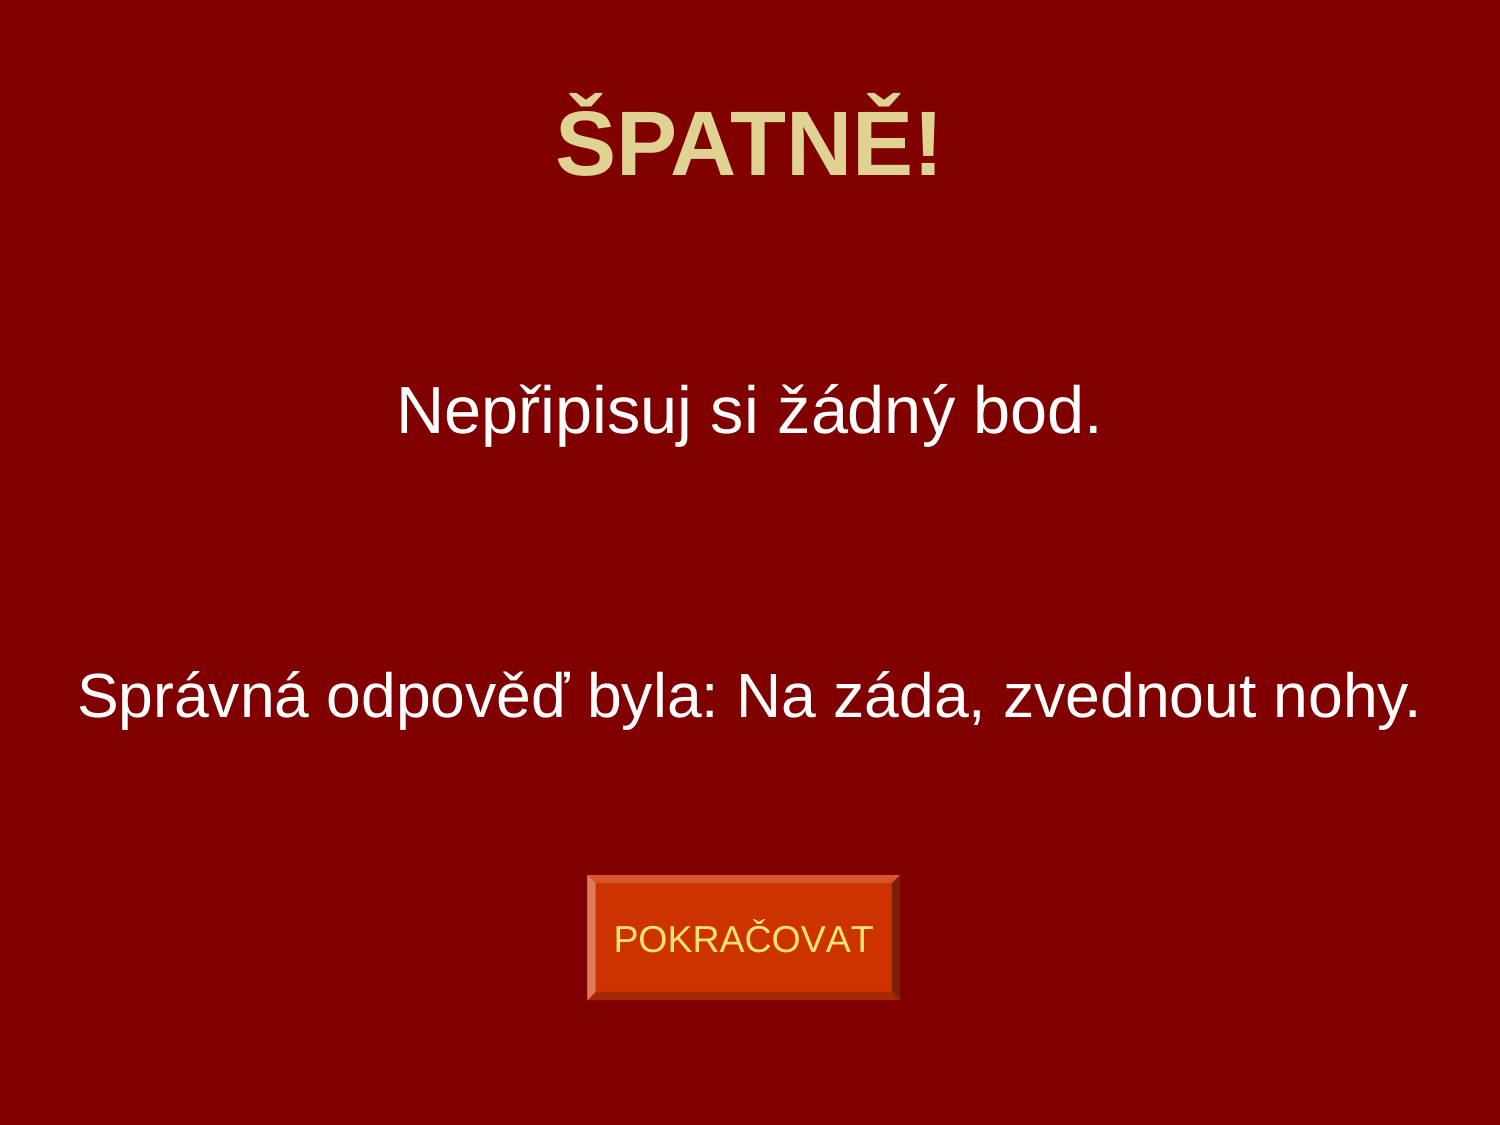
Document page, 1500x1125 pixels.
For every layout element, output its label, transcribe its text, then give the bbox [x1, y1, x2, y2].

title ŠPATNĚ! [75, 45, 1426, 233]
text_box POKRAČOVAT [596, 884, 891, 991]
list Nepřipisuj si žádný bod. Správná odpověď byla: Na záda, zvednout nohy. [0, 262, 1500, 1006]
